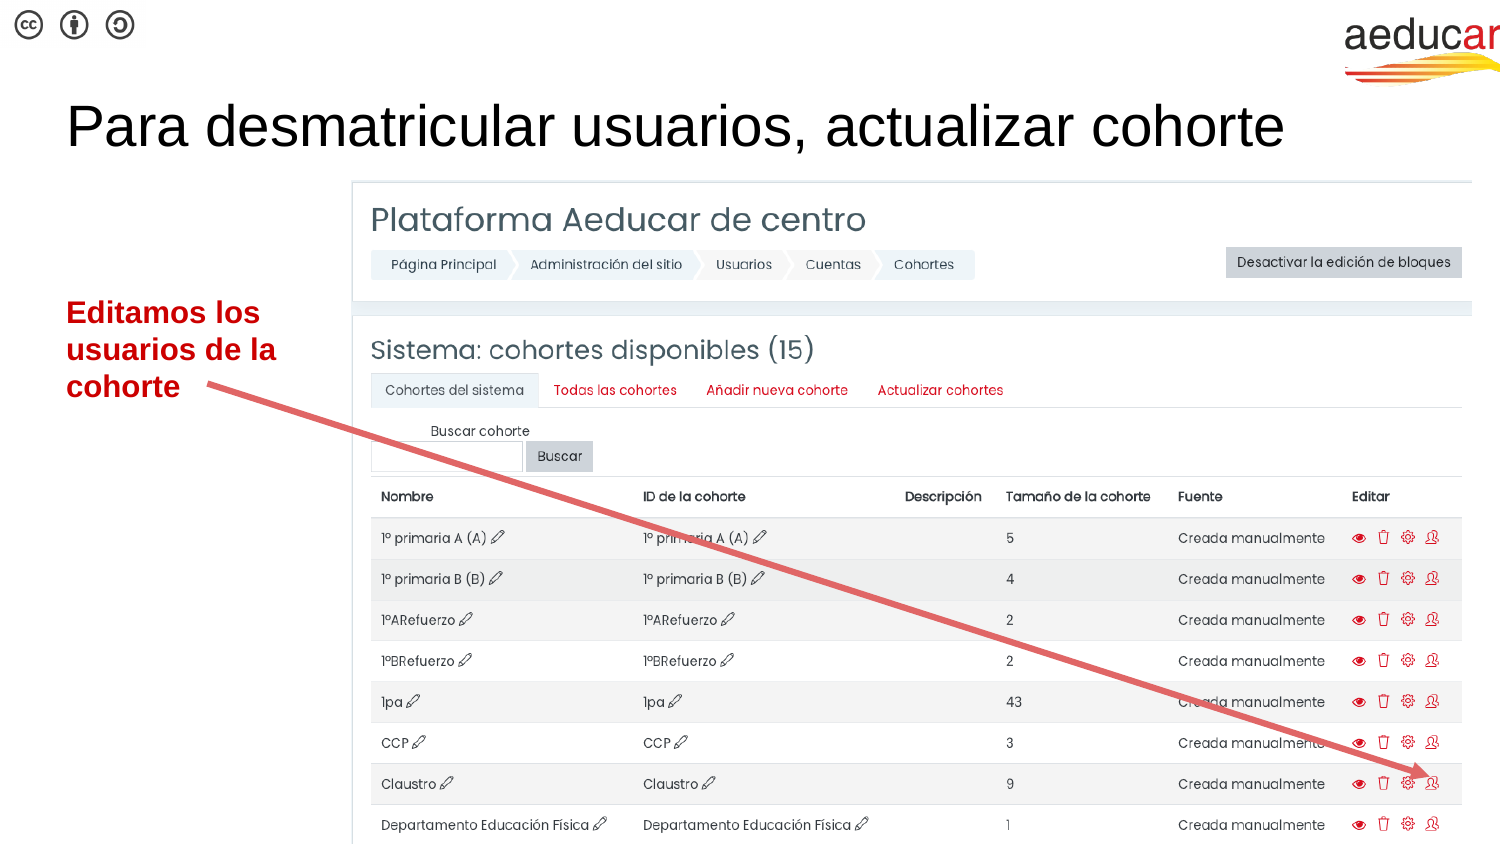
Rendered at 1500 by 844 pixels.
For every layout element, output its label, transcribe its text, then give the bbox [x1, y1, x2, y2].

picture [351, 180, 1472, 844]
title Para desmatricular usuarios, actualizar cohorte [51, 72, 1449, 167]
picture [0, 0, 146, 48]
text_box Editamos los usuarios de la cohorte [51, 276, 326, 634]
picture [1344, 0, 1500, 104]
